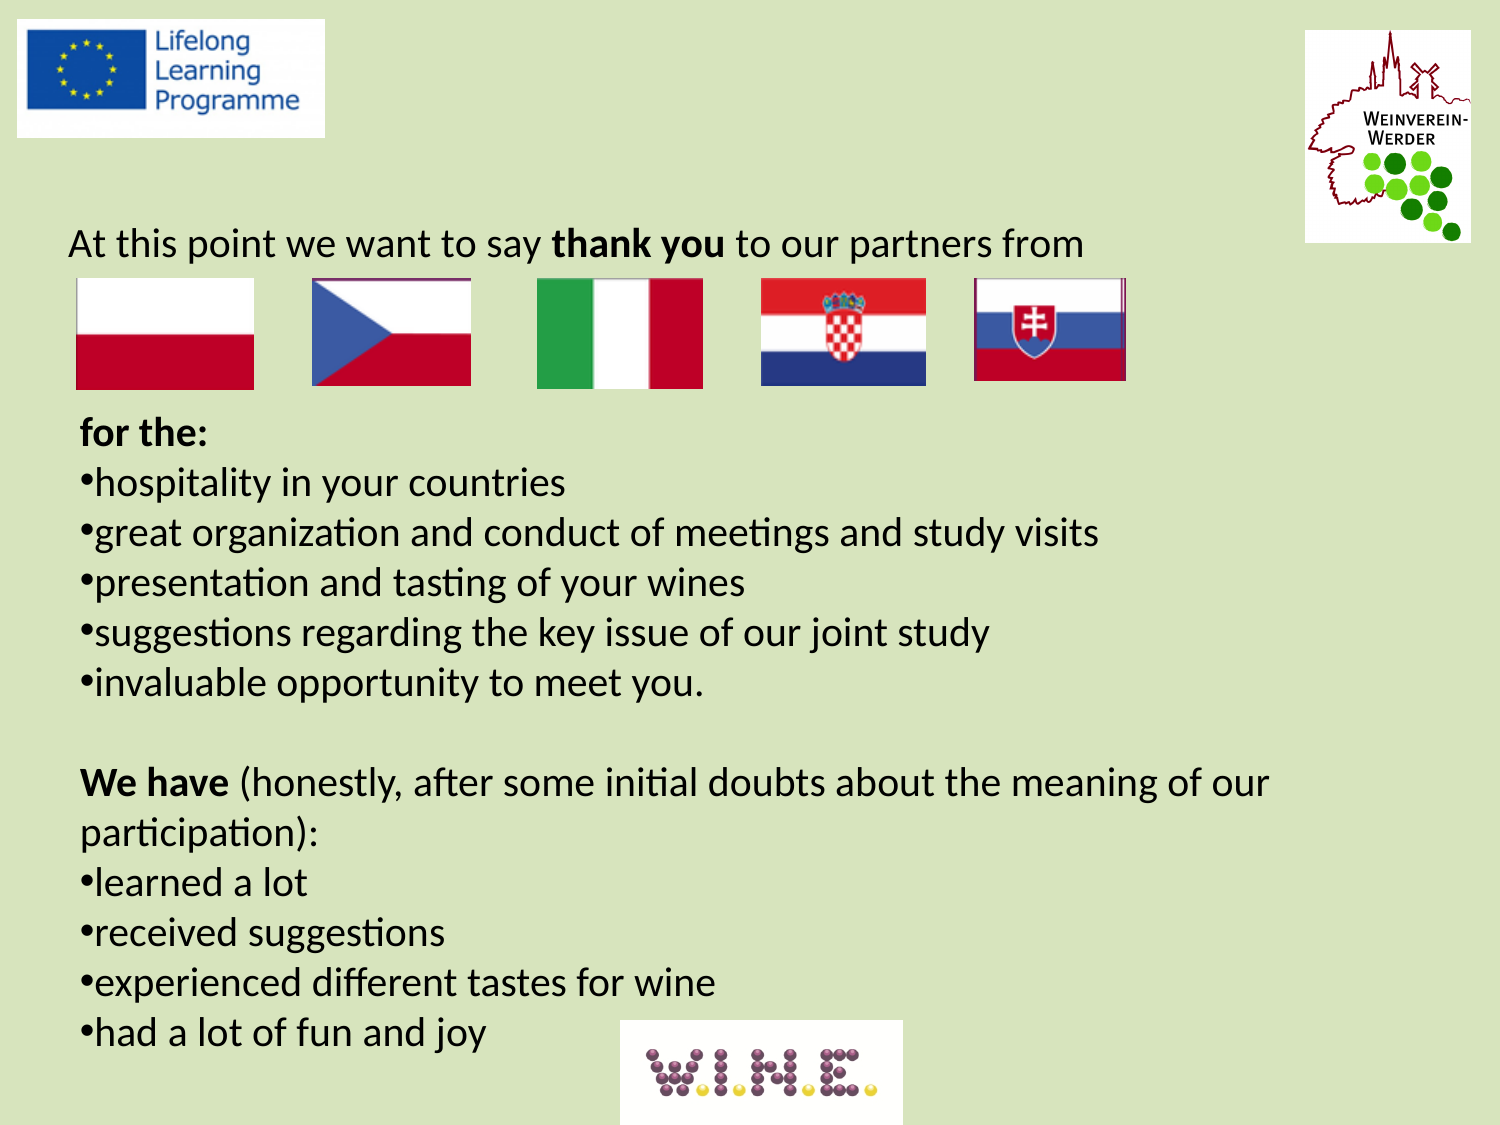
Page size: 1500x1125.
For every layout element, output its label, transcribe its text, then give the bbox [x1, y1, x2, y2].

picture [312, 335, 471, 386]
picture [76, 335, 254, 390]
picture [537, 335, 703, 389]
picture [974, 335, 1126, 381]
picture [1305, 30, 1471, 243]
picture [761, 335, 926, 386]
picture [17, 19, 325, 138]
text_box for the: hospitality in your countries great organization and conduct of meetings and study visits presentation and tasting of your wines suggestions regarding the key issue of our joint study invaluable opportunity to meet you. We have (honestly, after some initial doubts about the meaning of our participation): learned a lot received suggestions experienced different tastes for wine had a lot of fun and joy [65, 397, 1435, 1125]
text_box At this point we want to say thank you to our partners from [53, 208, 1459, 335]
